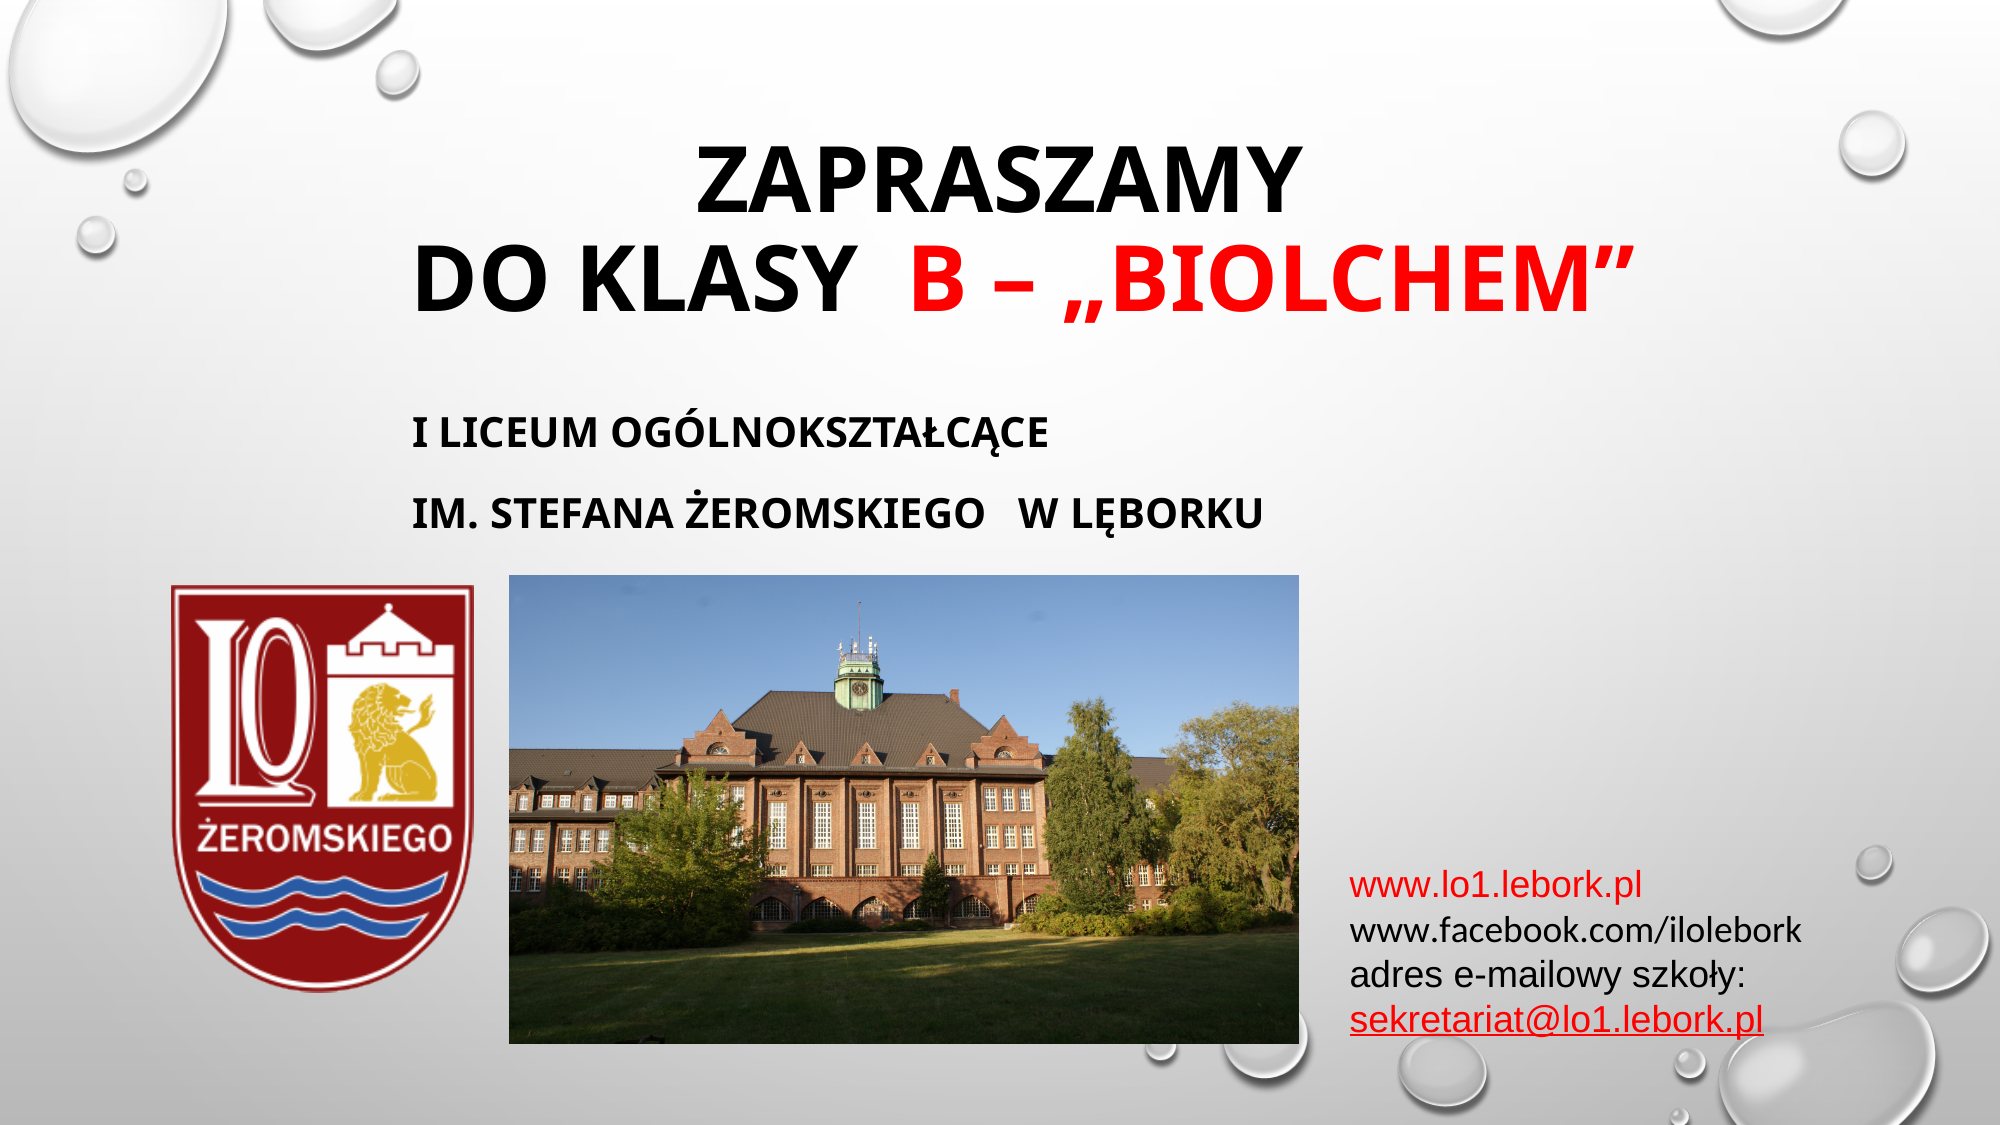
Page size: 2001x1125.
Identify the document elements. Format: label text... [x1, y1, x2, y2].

picture [171, 586, 474, 993]
picture [509, 575, 1299, 1044]
text_box www.lo1.lebork.pl www.facebook.com/ilolebork adres e-mailowy szkoły: sekretariat@lo1.lebork.pl [1335, 807, 1956, 1047]
list I LICEUM OGÓLNOKSZTAŁCĄCE IM. STEFANA ŻEROMSKIEGO W LĘBORKU [149, 388, 1850, 1063]
title zapraszamy do klasy B – „biolchem” [149, 101, 1851, 364]
